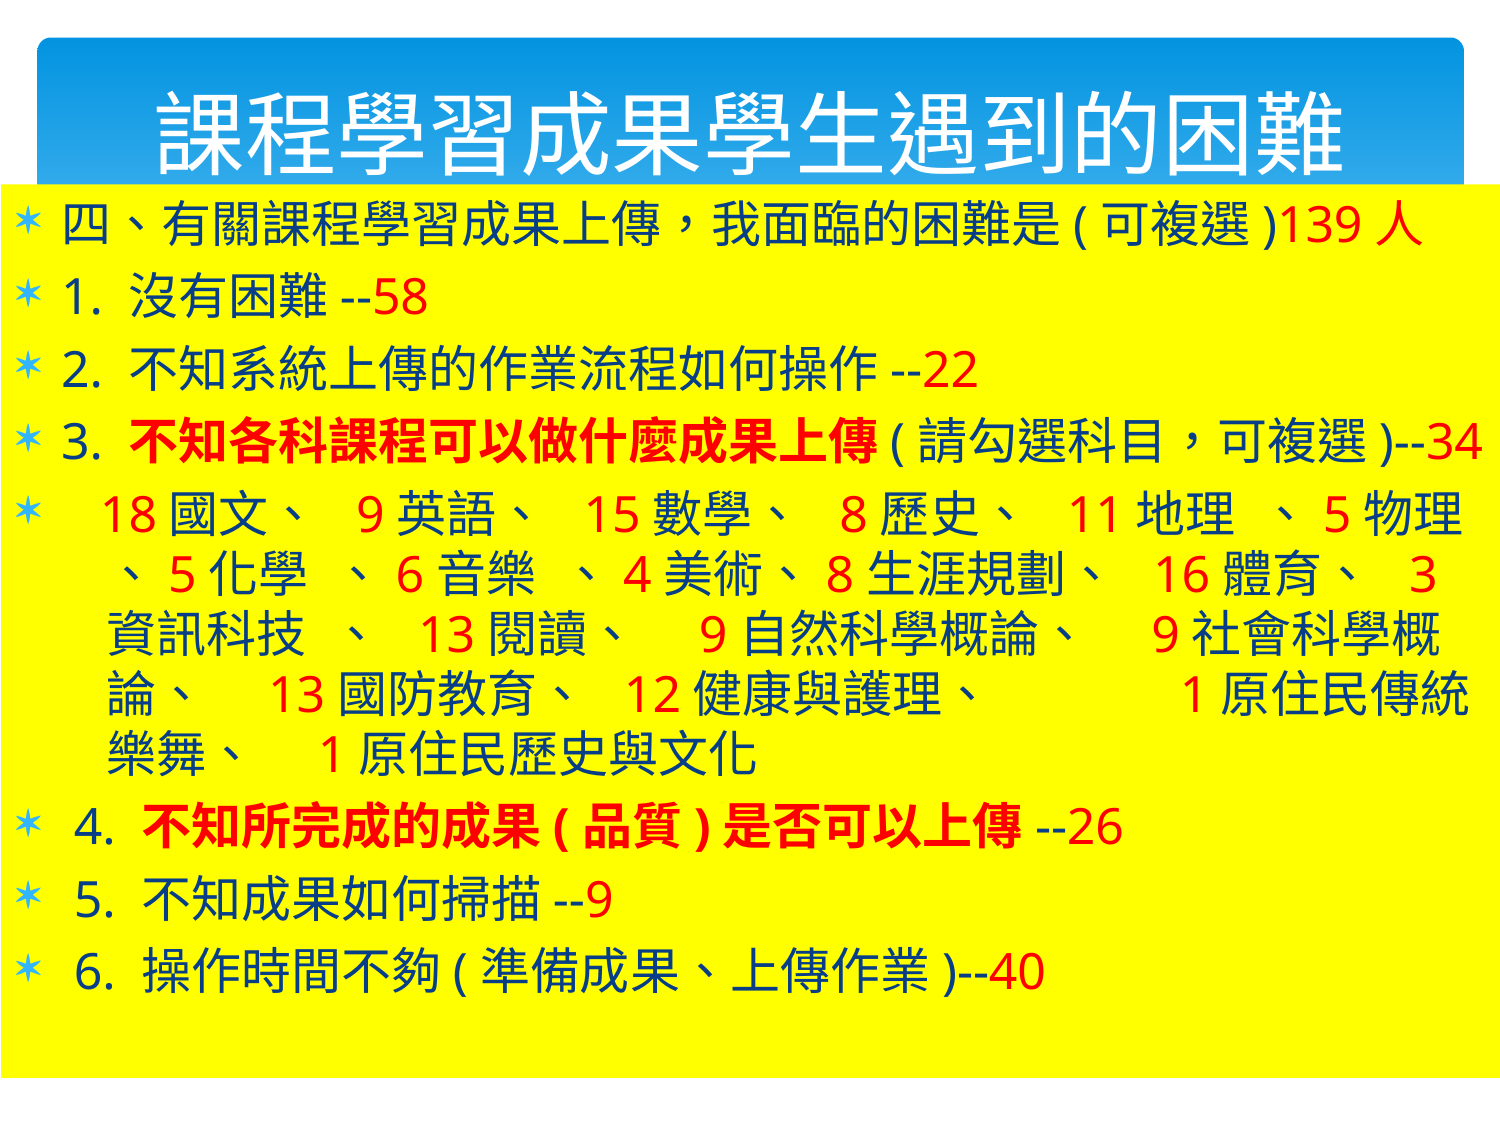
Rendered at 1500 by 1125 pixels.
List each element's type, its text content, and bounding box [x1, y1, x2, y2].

title 課程學習成果學生遇到的困難 [75, 55, 1426, 209]
list 四、有關課程學習成果上傳，我面臨的困難是(可複選)139人 1. 沒有困難--58 2. 不知系統上傳的作業流程如何操作--22 3. 不知各科課程可以做什麼成果上傳(請勾選科目，可複選)--34 18國文、 9英語、 15數學、 8歷史、 11地理 、5物理 、5化學 、6音樂 、4美術、8生涯規劃、 16體育、 3資訊科技 、 13閱讀、 9自然科學概論、 9社會科學概論、 13國防教育、 12健康與護理、 1原住民傳統樂舞、 1原住民歷史與文化 4. 不知所完成的成果(品質)是否可以上傳--26 5. 不知成果如何掃描--9 6. 操作時間不夠(準備成果、上傳作業)--40 [1, 184, 1500, 1078]
